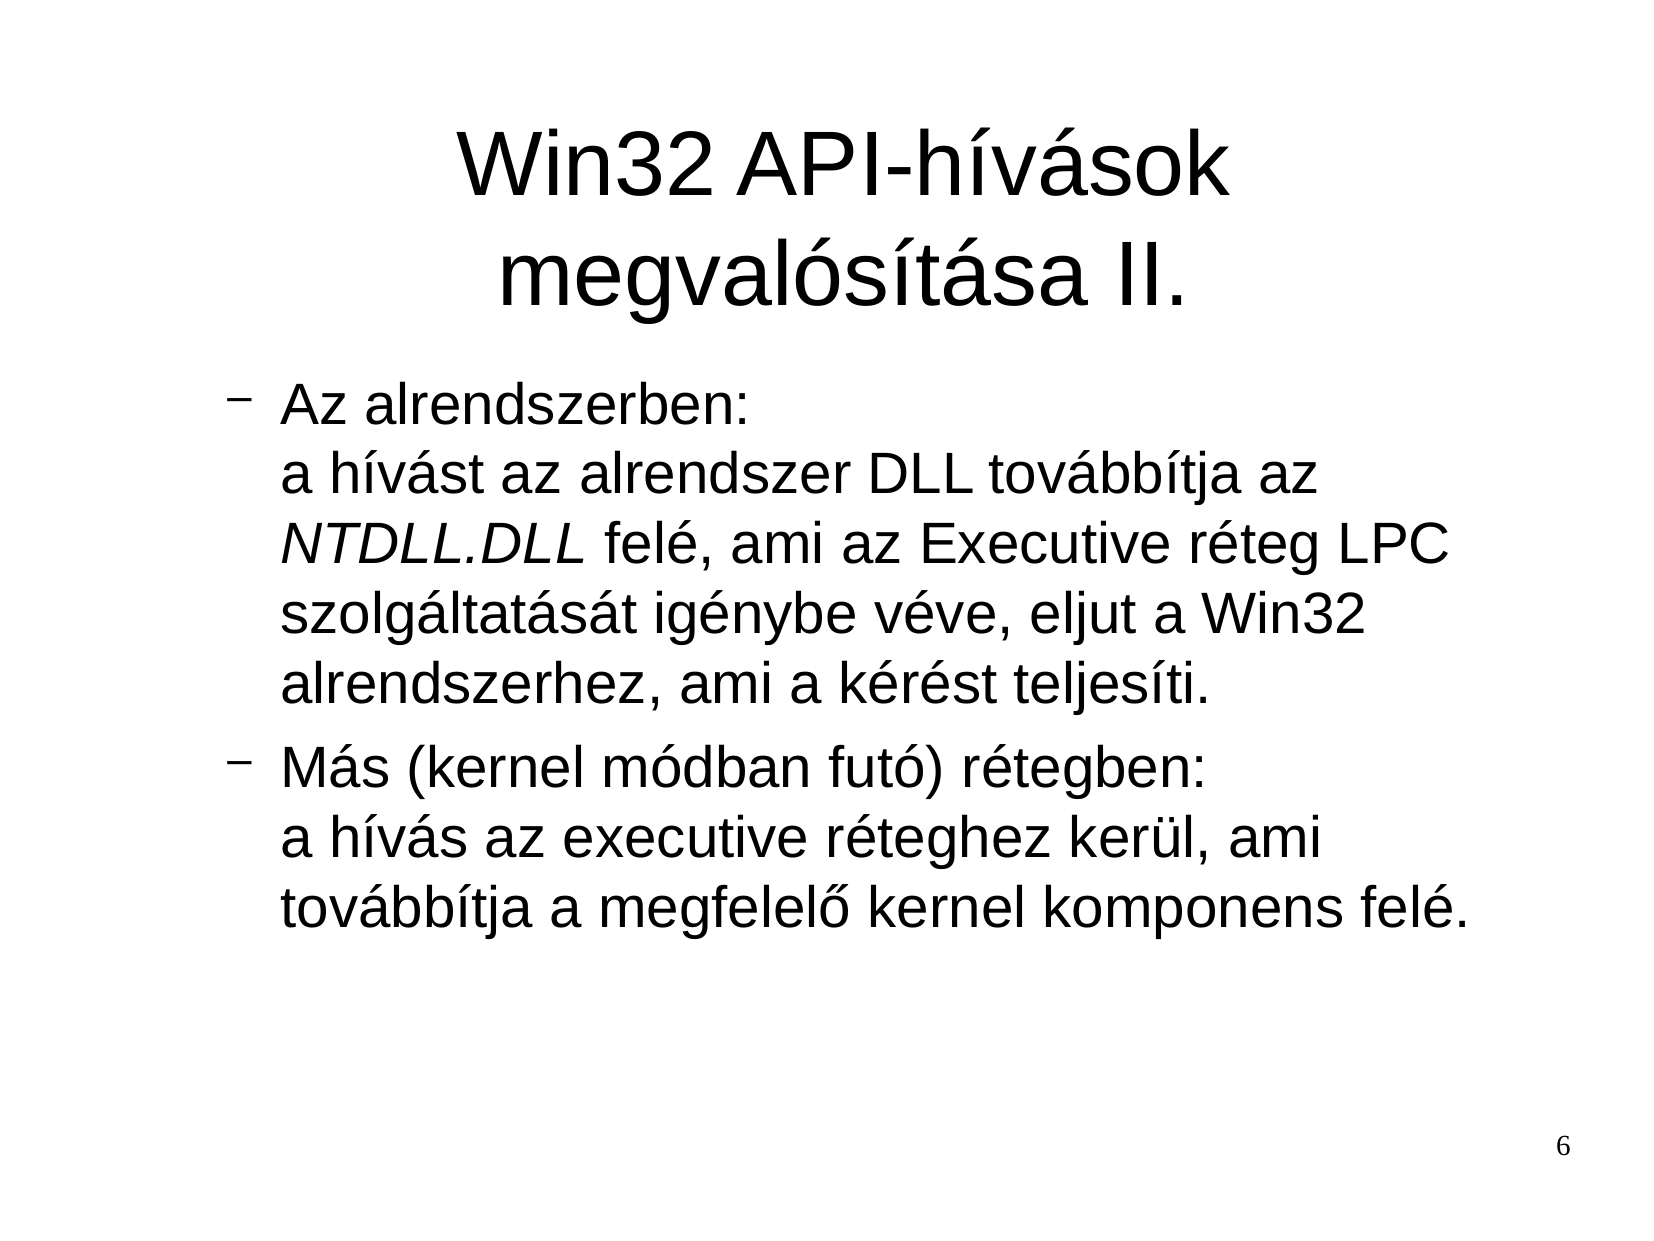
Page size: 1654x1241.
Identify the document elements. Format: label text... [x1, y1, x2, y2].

title Win32 API-hívások megvalósítása II. [124, 110, 1530, 317]
list Az alrendszerben: a hívást az alrendszer DLL továbbítja az NTDLL.DLL felé, ami az Executive réteg LPC szolgáltatását igénybe véve, eljut a Win32 alrendszerhez, ami a kérést teljesíti. Más (kernel módban futó) rétegben: a hívás az executive réteghez kerül, ami továbbítja a megfelelő kernel komponens felé. [124, 358, 1530, 1103]
